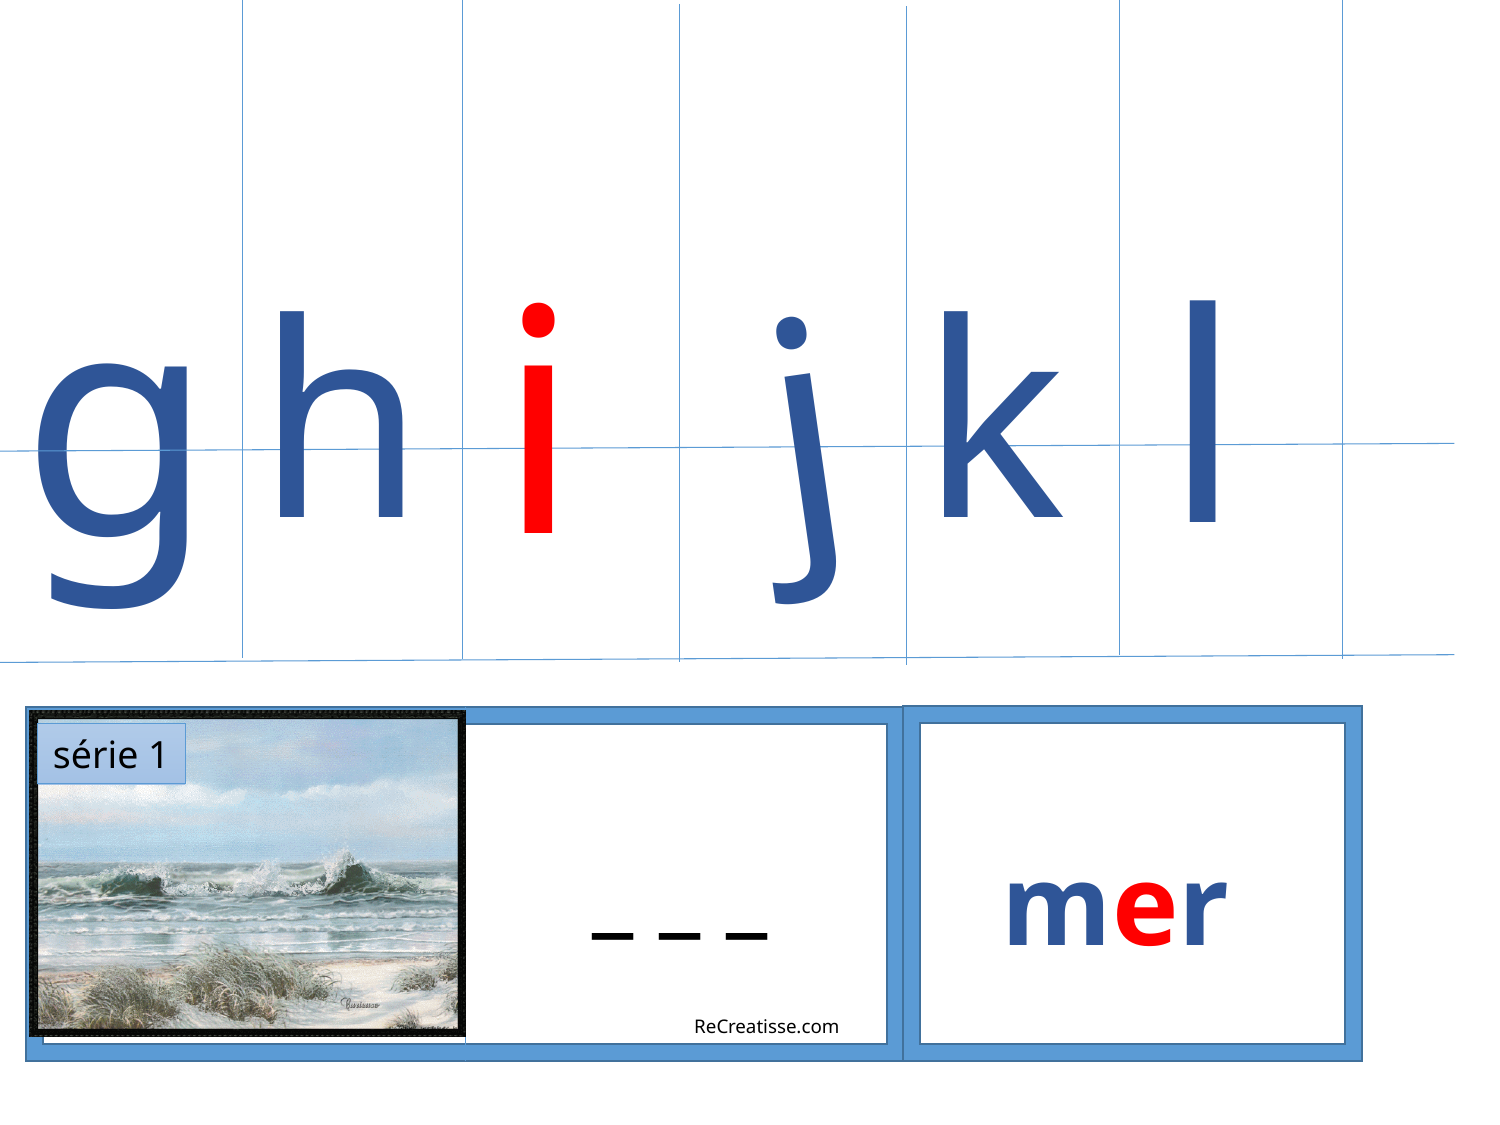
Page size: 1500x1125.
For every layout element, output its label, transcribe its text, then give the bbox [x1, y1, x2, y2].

text_box série 1 [38, 724, 185, 784]
text_box ReCreatisse.com [679, 1007, 854, 1045]
text_box g [67, 387, 160, 450]
text_box g [148, 451, 229, 604]
text_box l [1150, 223, 1256, 588]
text_box _ _ _ [578, 817, 809, 952]
picture [29, 710, 466, 1038]
text_box g [67, 451, 160, 515]
text_box [26, 706, 1363, 1062]
text_box k [907, 240, 1081, 580]
text_box mer [987, 825, 1245, 975]
text_box g [7, 214, 229, 450]
text_box j [724, 226, 881, 598]
text_box g [7, 452, 160, 604]
text_box h [243, 240, 440, 580]
text_box i [483, 213, 716, 603]
